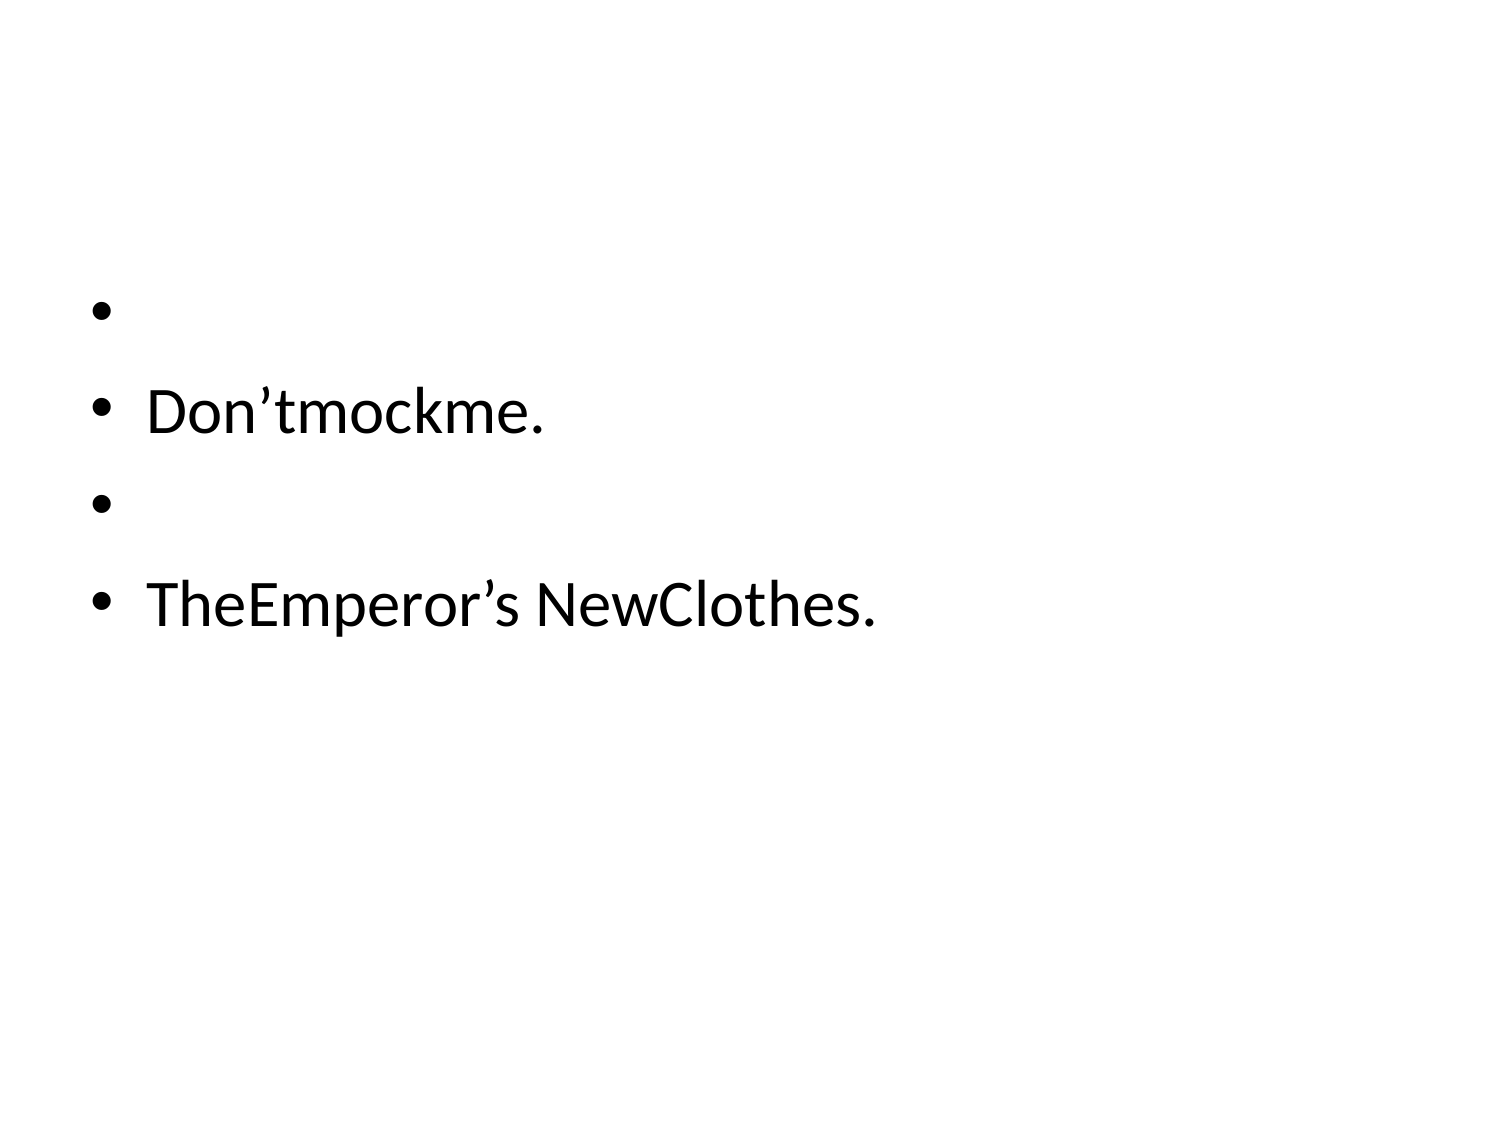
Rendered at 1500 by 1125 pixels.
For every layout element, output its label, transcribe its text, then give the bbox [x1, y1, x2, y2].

list Don’t mock me. The Emperor’s New Clothes. [75, 262, 1426, 1005]
